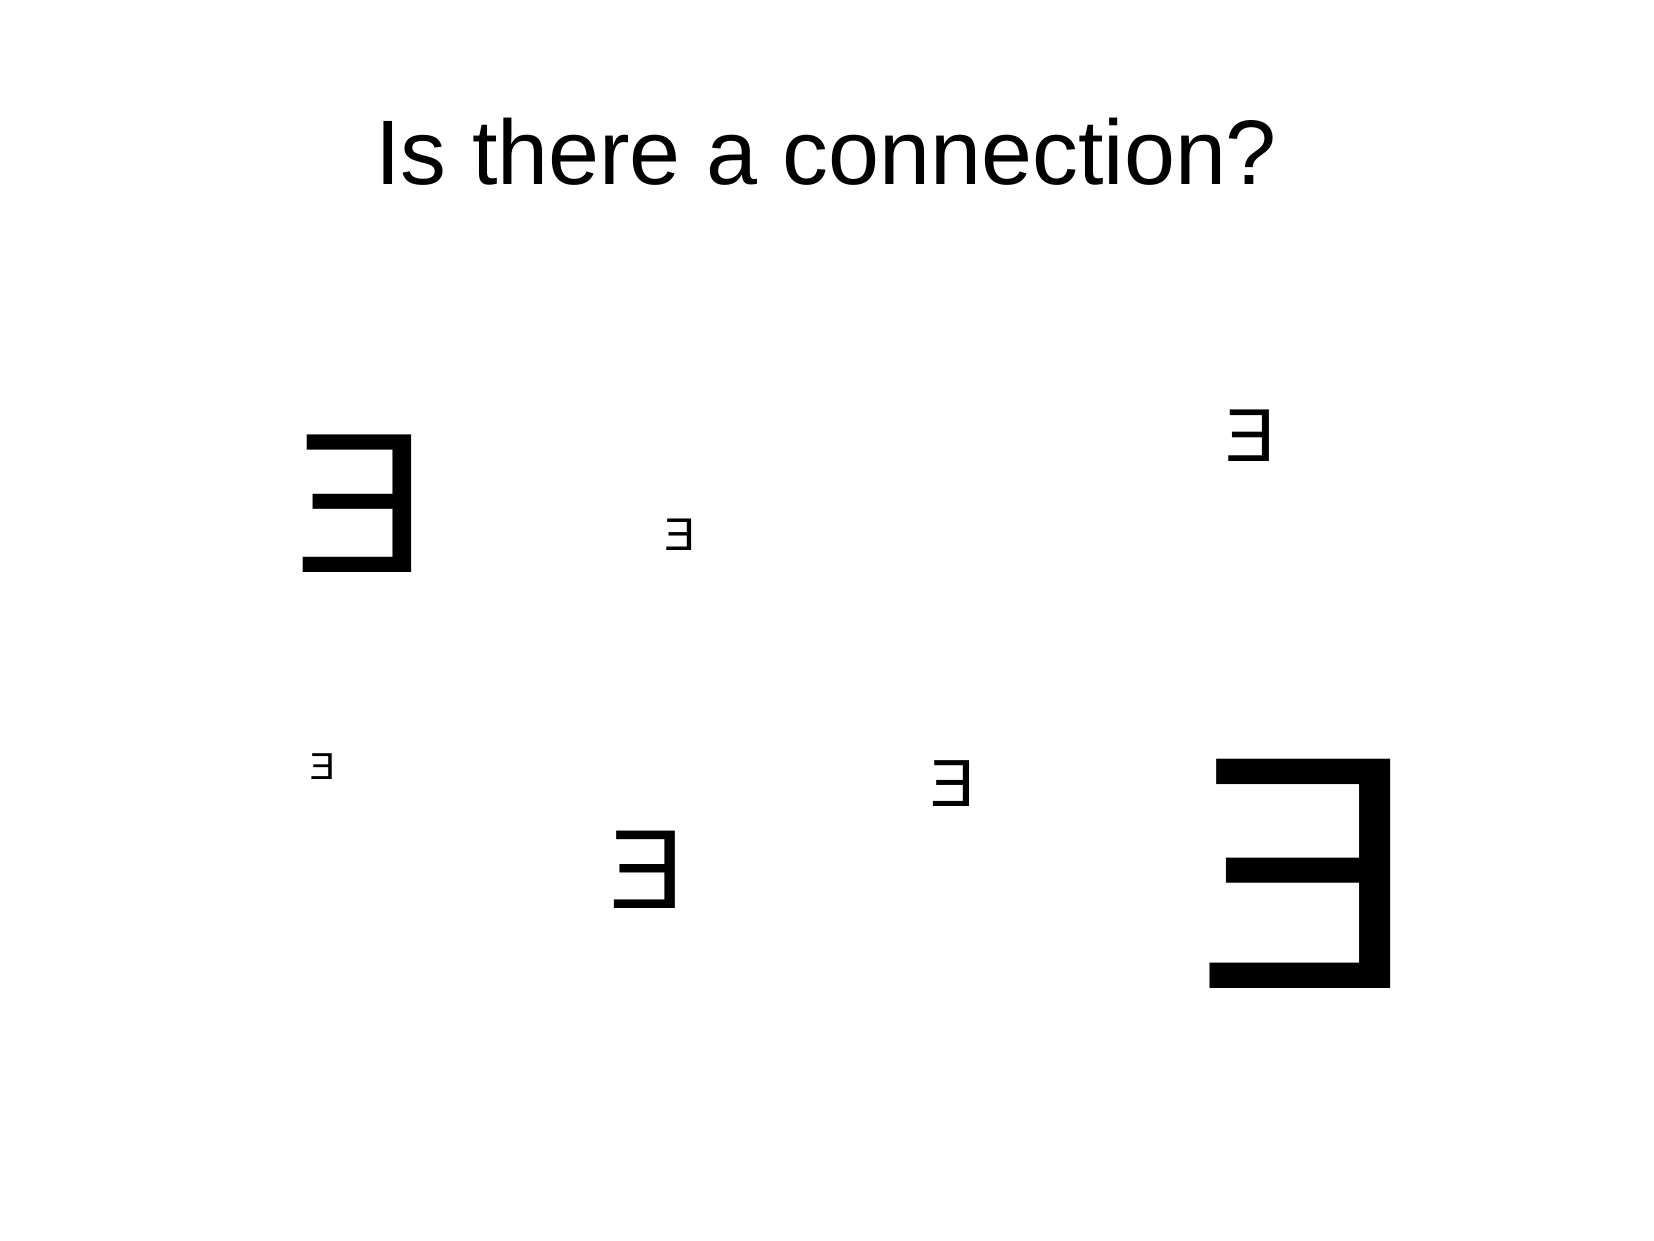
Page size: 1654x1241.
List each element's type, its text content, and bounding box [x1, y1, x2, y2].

title Is there a connection? [82, 56, 1571, 250]
text_box Ǝ [649, 501, 710, 568]
text_box Ǝ [594, 799, 700, 940]
text_box Ǝ [1181, 679, 1433, 1067]
text_box Ǝ [279, 383, 443, 623]
text_box Ǝ [1210, 386, 1291, 485]
text_box Ǝ [915, 738, 990, 828]
text_box Ǝ [294, 738, 350, 796]
